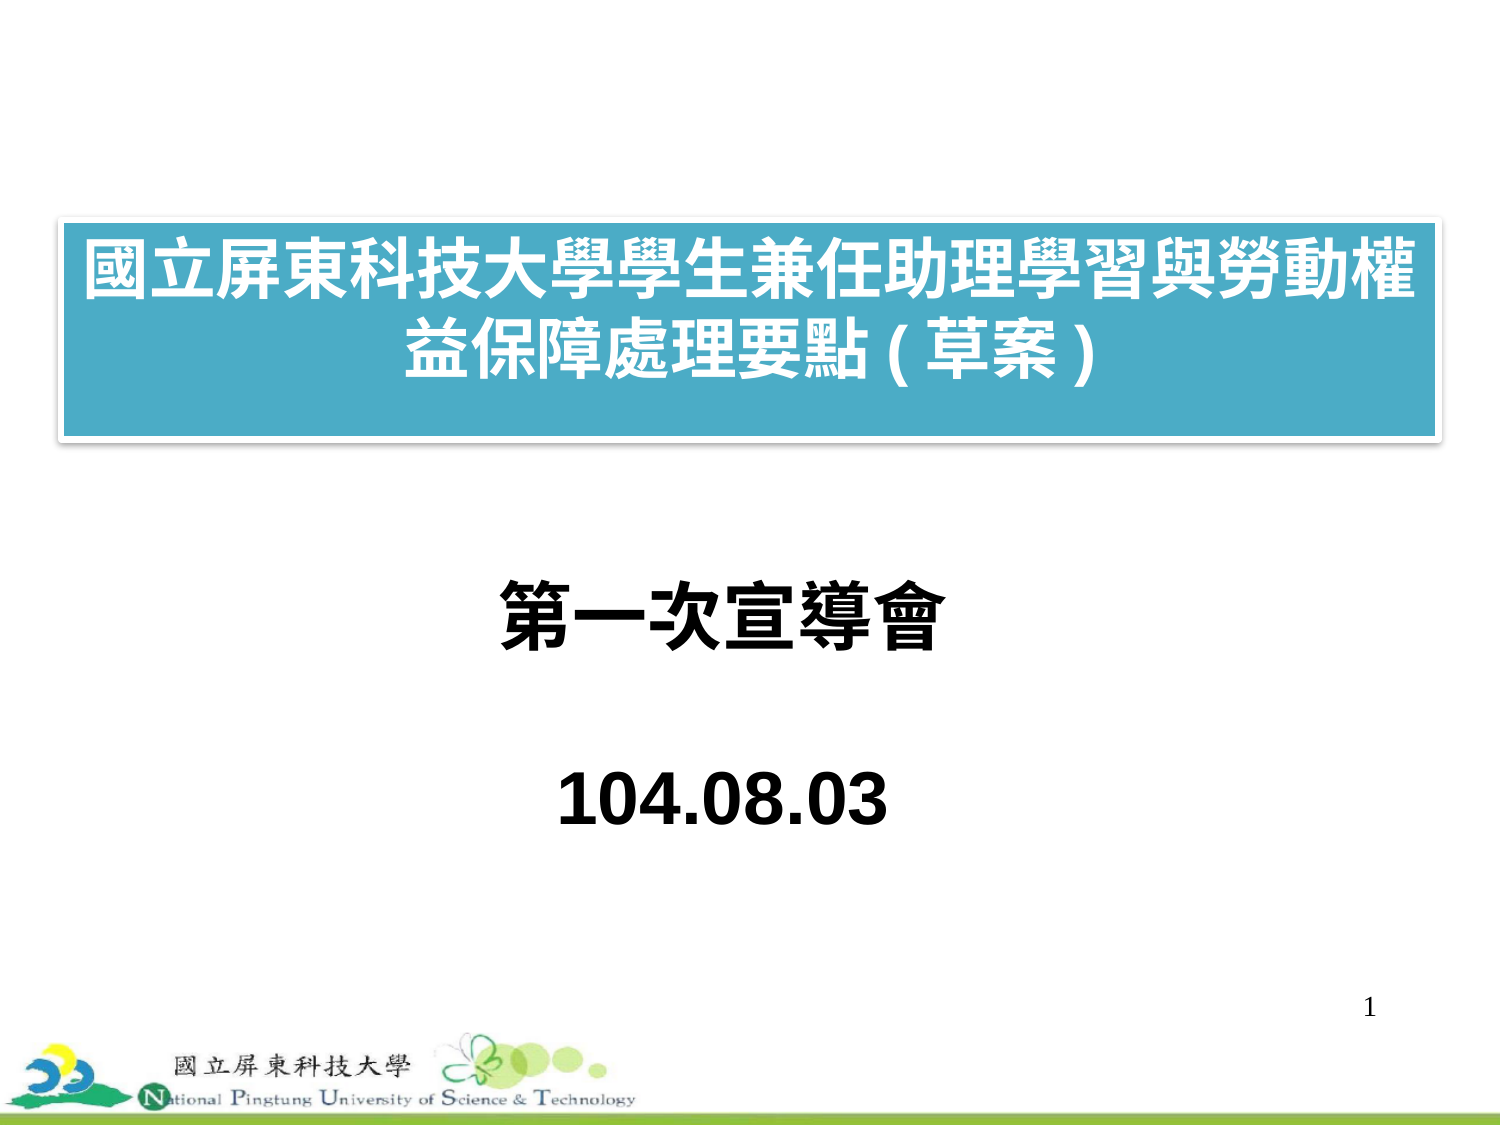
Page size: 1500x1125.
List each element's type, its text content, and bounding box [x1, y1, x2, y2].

picture [0, 1023, 1500, 1125]
text_box 國立屏東科技大學學生兼任助理學習與勞動權益保障處理要點(草案) [61, 219, 1439, 440]
text_box 第一次宣導會 104.08.03 [483, 562, 963, 848]
text_box <編號> [1347, 979, 1500, 1023]
